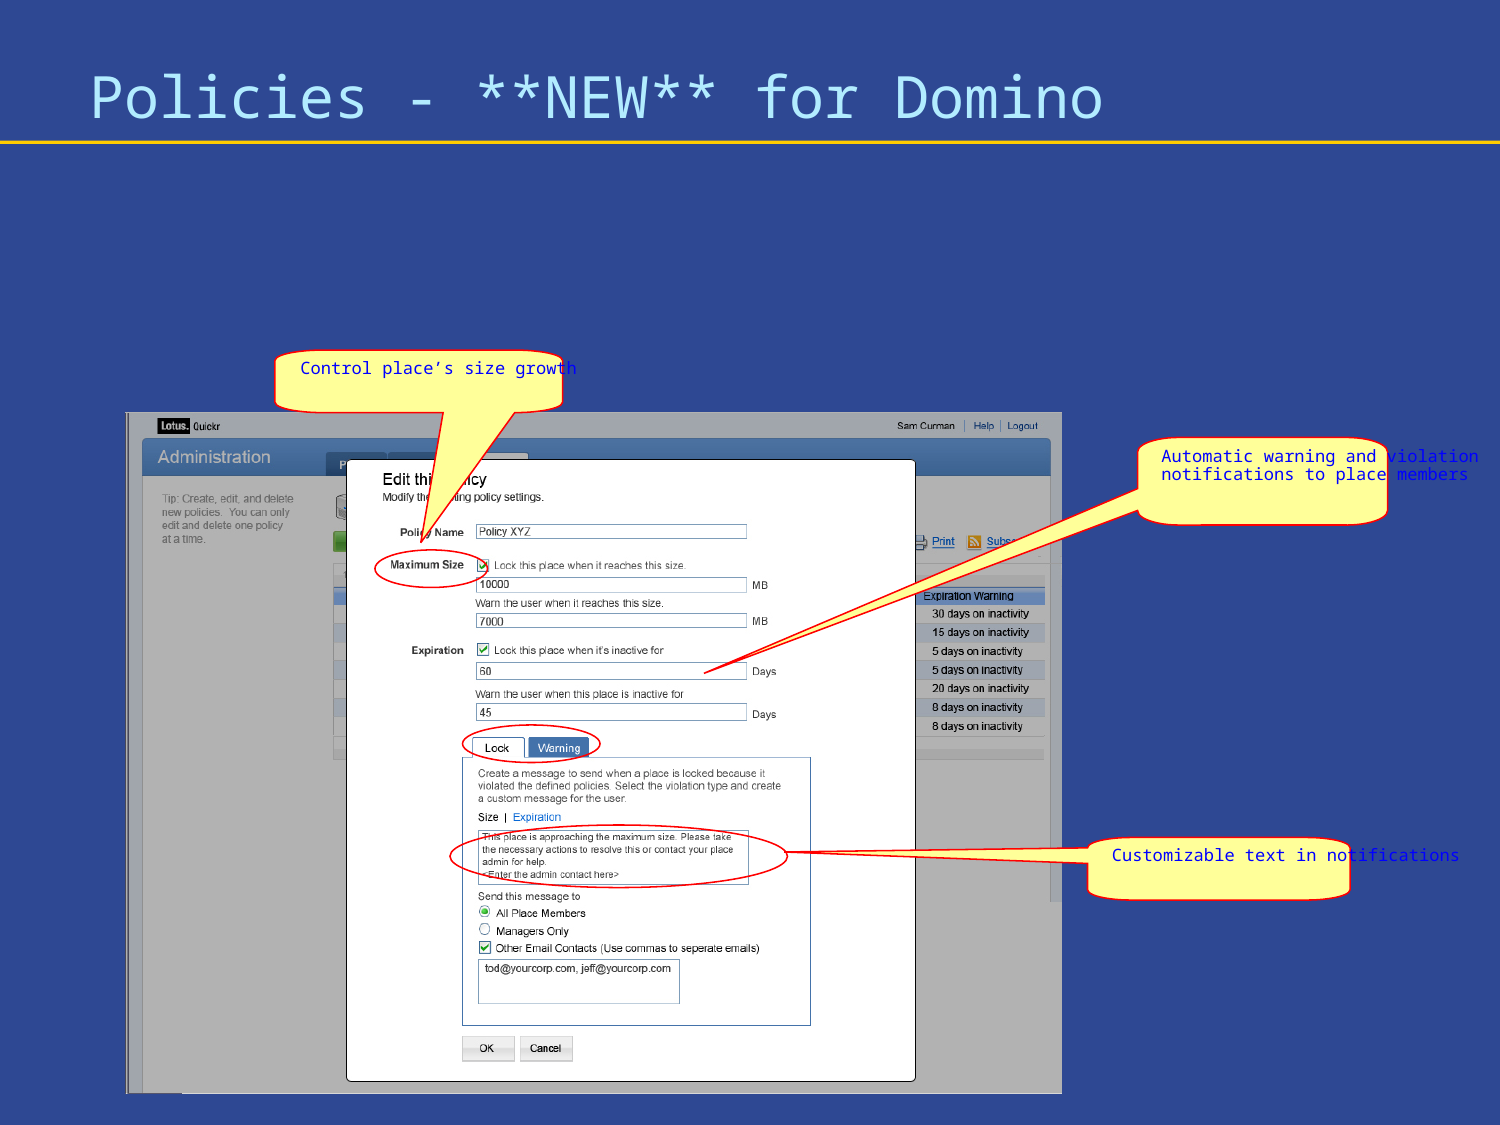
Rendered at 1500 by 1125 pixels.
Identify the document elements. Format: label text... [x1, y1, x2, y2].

text_box Automatic warning and violation notifications to place members [703, 437, 1388, 674]
picture [452, 826, 786, 886]
picture [125, 412, 1062, 1094]
text_box Customizable text in notifications [784, 837, 1351, 901]
text_box Control place’s size growth [274, 350, 563, 543]
title Policies - **NEW** for Domino [75, 45, 1426, 151]
